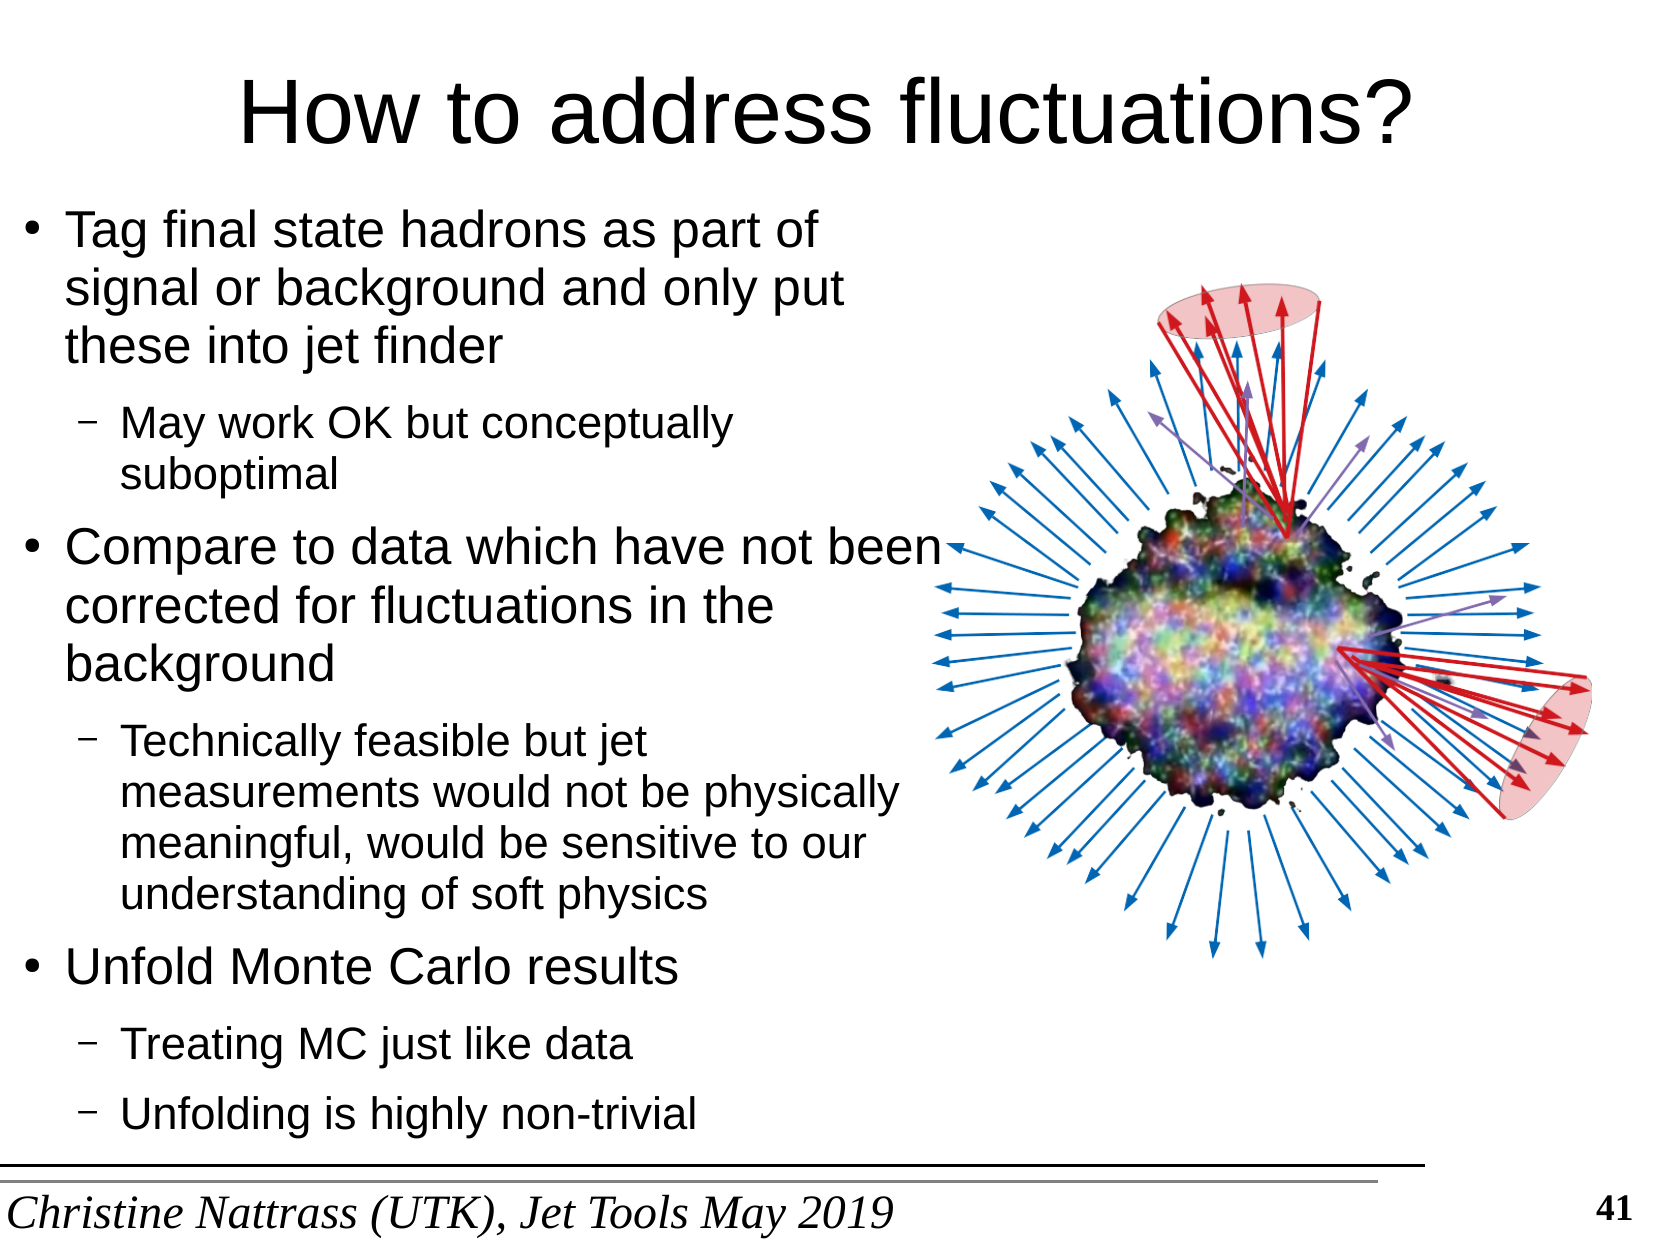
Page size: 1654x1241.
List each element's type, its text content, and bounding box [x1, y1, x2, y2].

picture [931, 275, 1592, 960]
title How to address fluctuations? [82, 8, 1571, 216]
list Tag final state hadrons as part of signal or background and only put these into jet finder May work OK but conceptually suboptimal Compare to data which have not been corrected for fluctuations in the background Technically feasible but jet measurements would not be physically meaningful, would be sensitive to our understanding of soft physics Unfold Monte Carlo results Treating MC just like data Unfolding is highly non-trivial [9, 200, 946, 1148]
